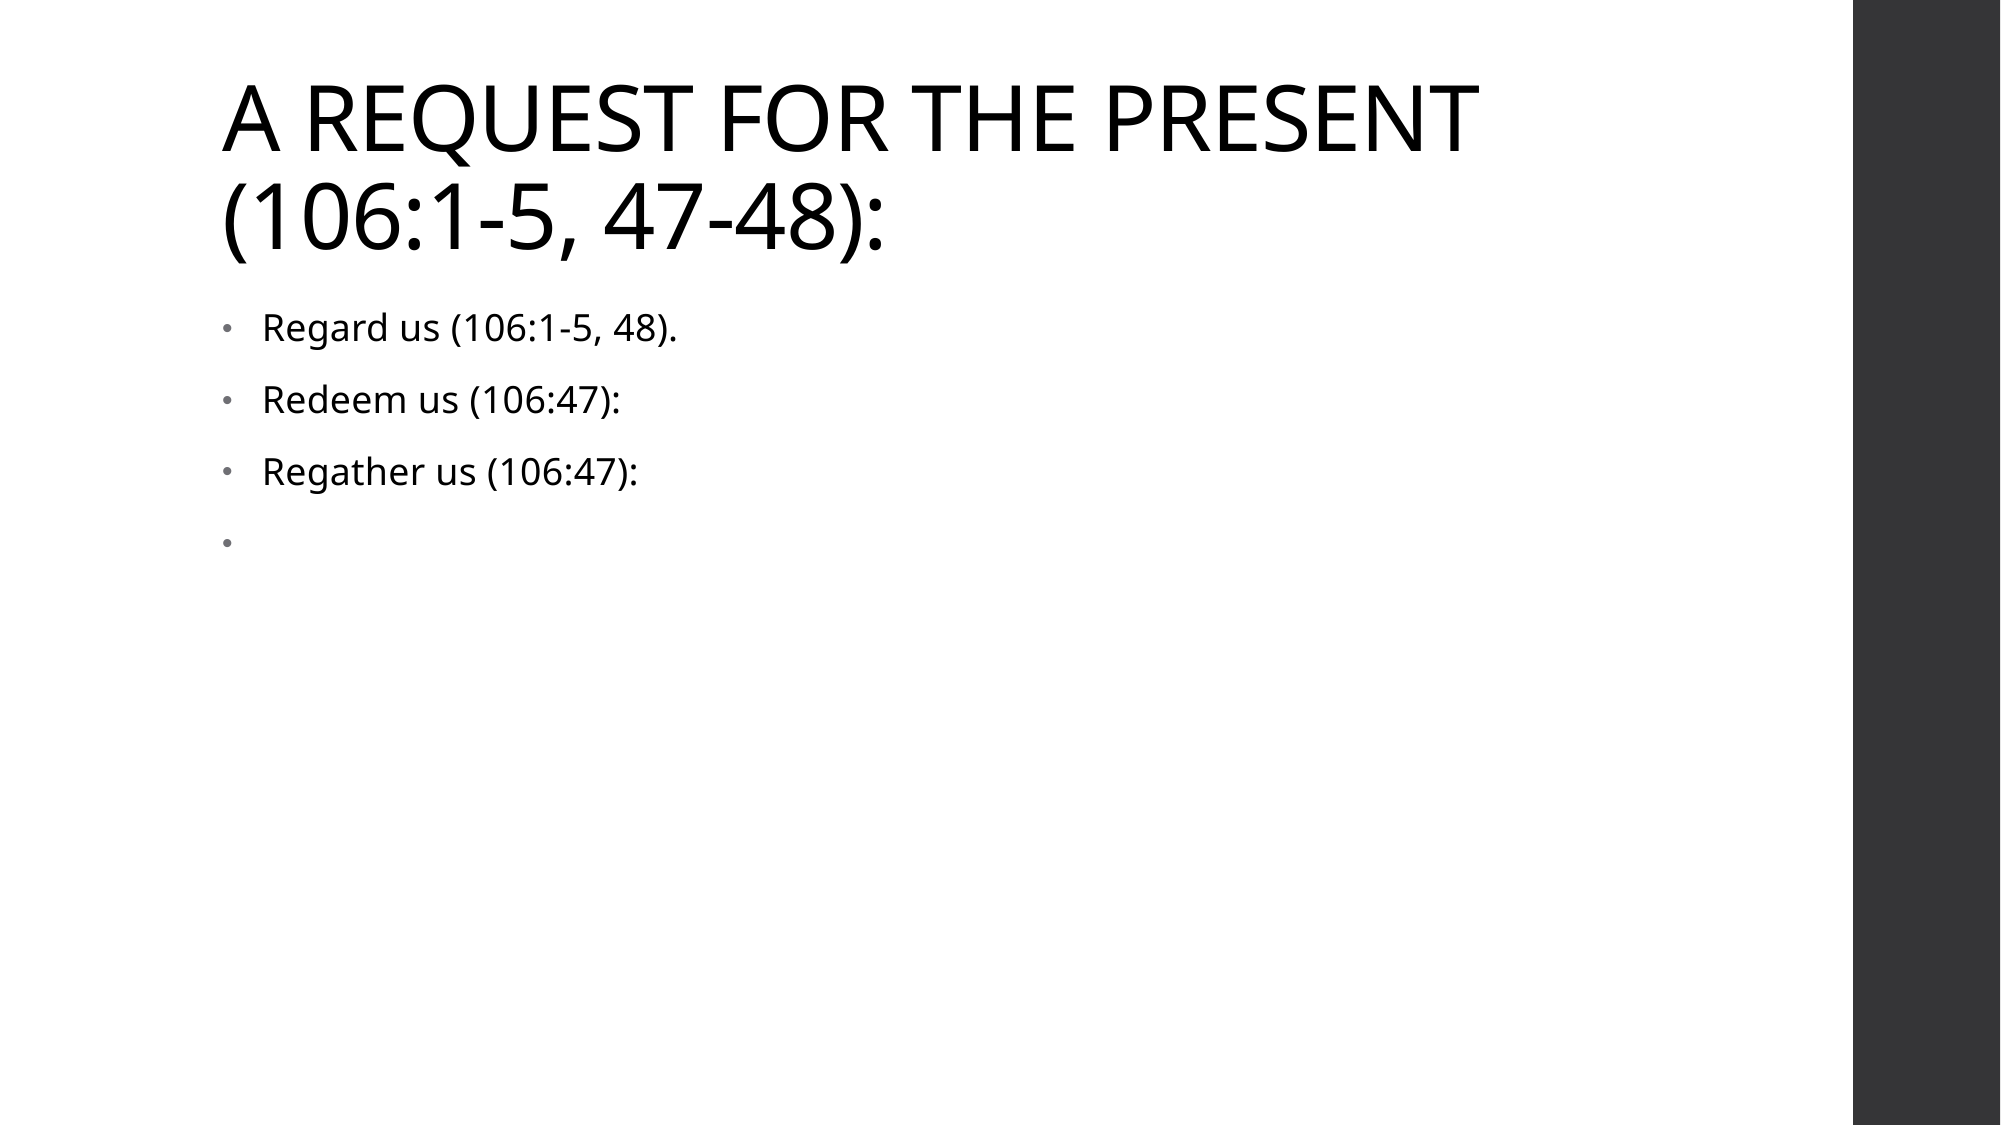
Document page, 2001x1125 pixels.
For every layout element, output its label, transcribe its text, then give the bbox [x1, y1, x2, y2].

title A REQUEST FOR THE PRESENT (106:1-5, 47-48): [206, 60, 1797, 278]
list Regard us (106:1-5, 48). Redeem us (106:47): Regather us (106:47): [206, 299, 1617, 1014]
